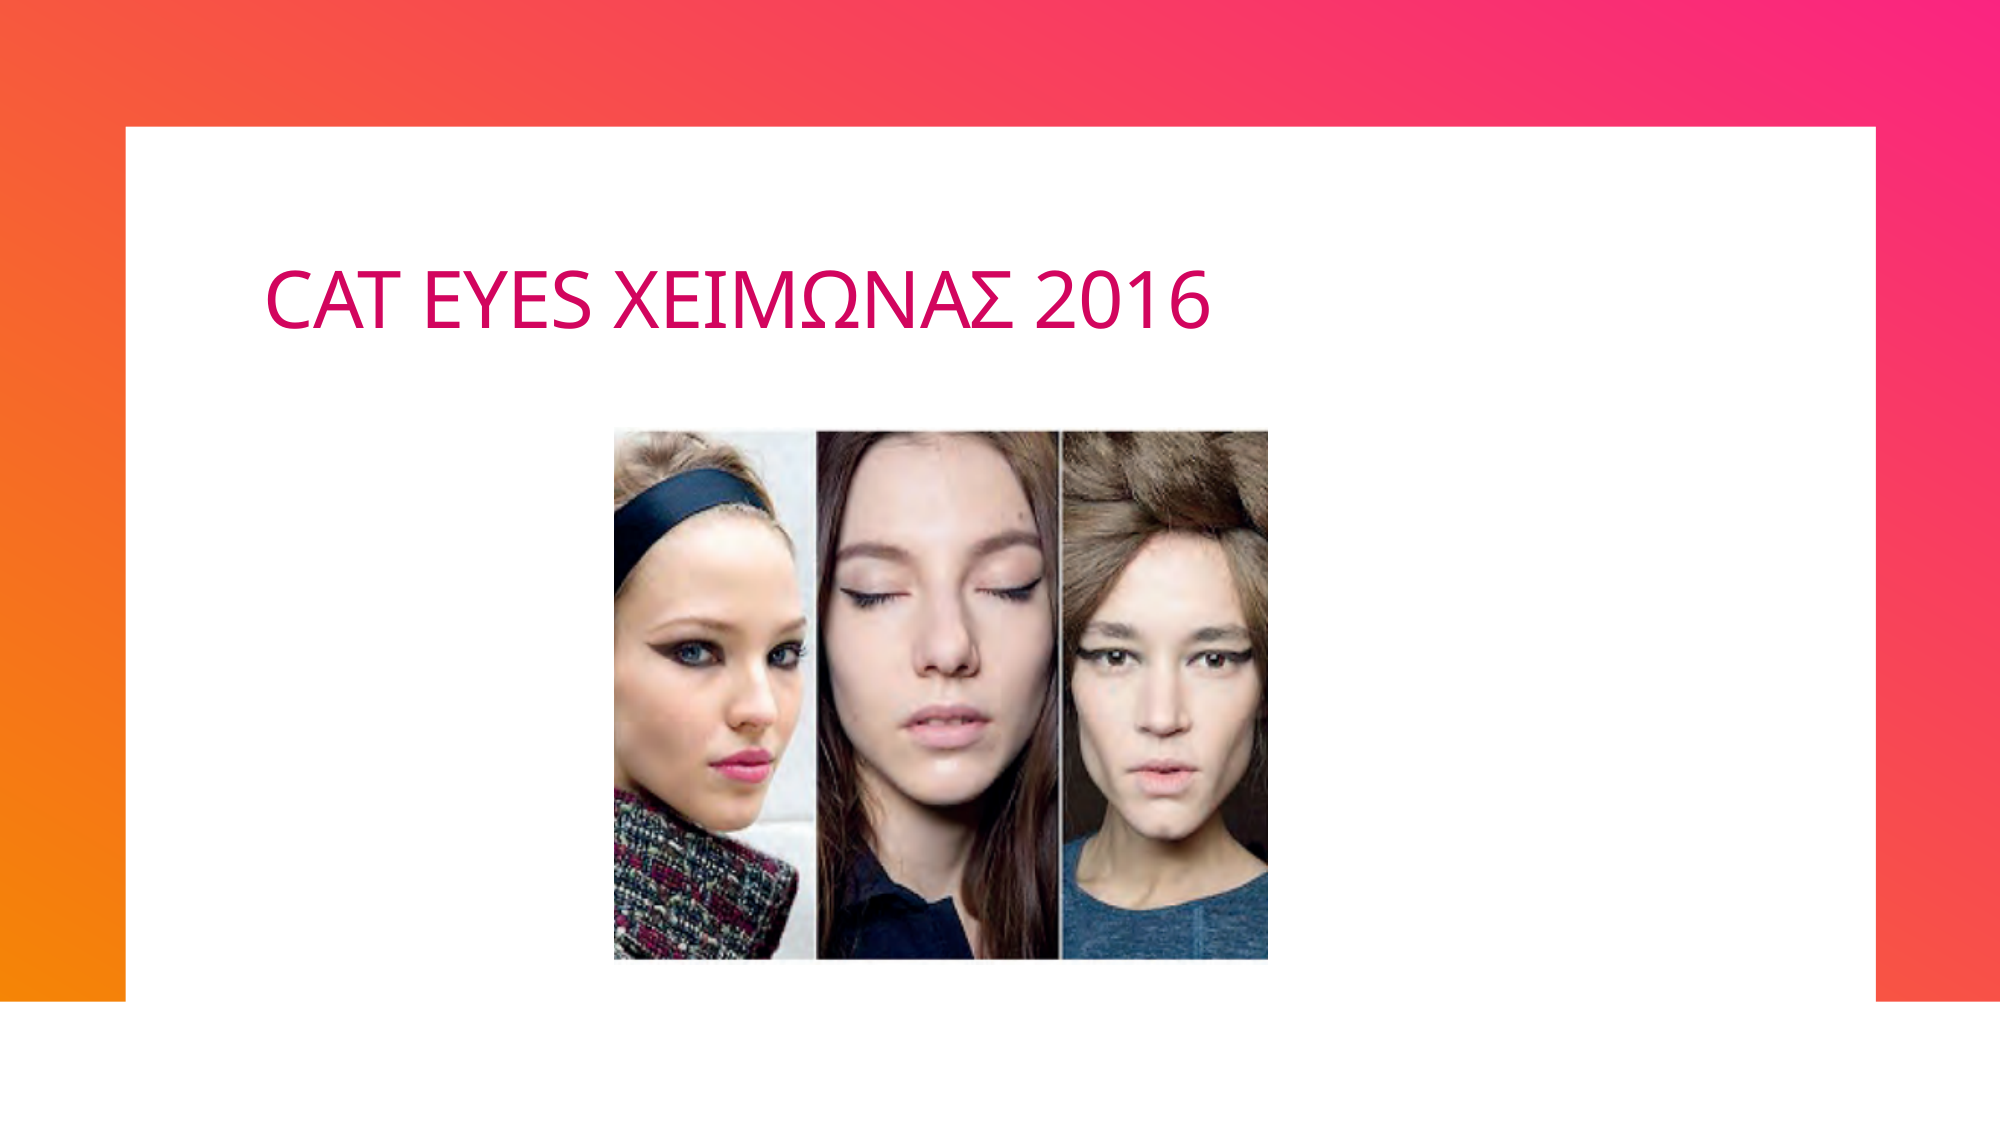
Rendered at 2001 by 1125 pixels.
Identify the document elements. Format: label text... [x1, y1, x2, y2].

title CAT EYES ΧΕΙΜΩΝΑΣ 2016 [248, 248, 1281, 377]
picture [614, 427, 1268, 965]
